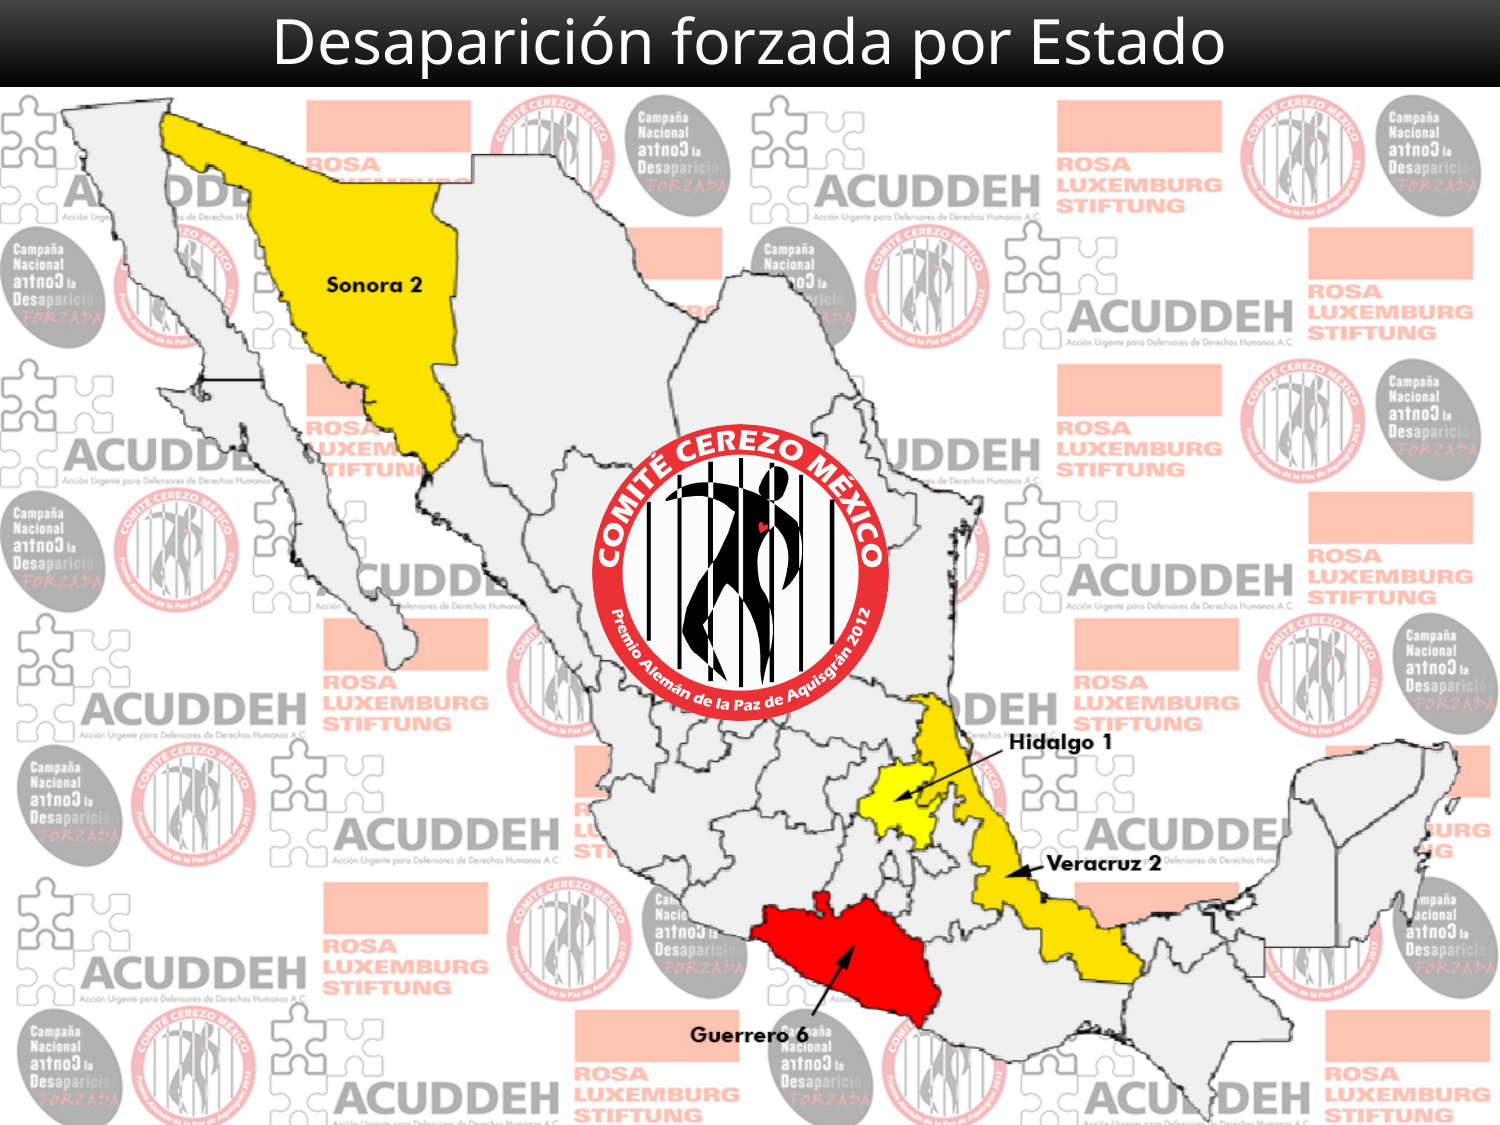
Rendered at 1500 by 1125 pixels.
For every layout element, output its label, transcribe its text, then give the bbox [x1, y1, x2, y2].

title Desaparición forzada por Estado [0, 0, 1500, 87]
picture [0, 87, 1500, 1125]
